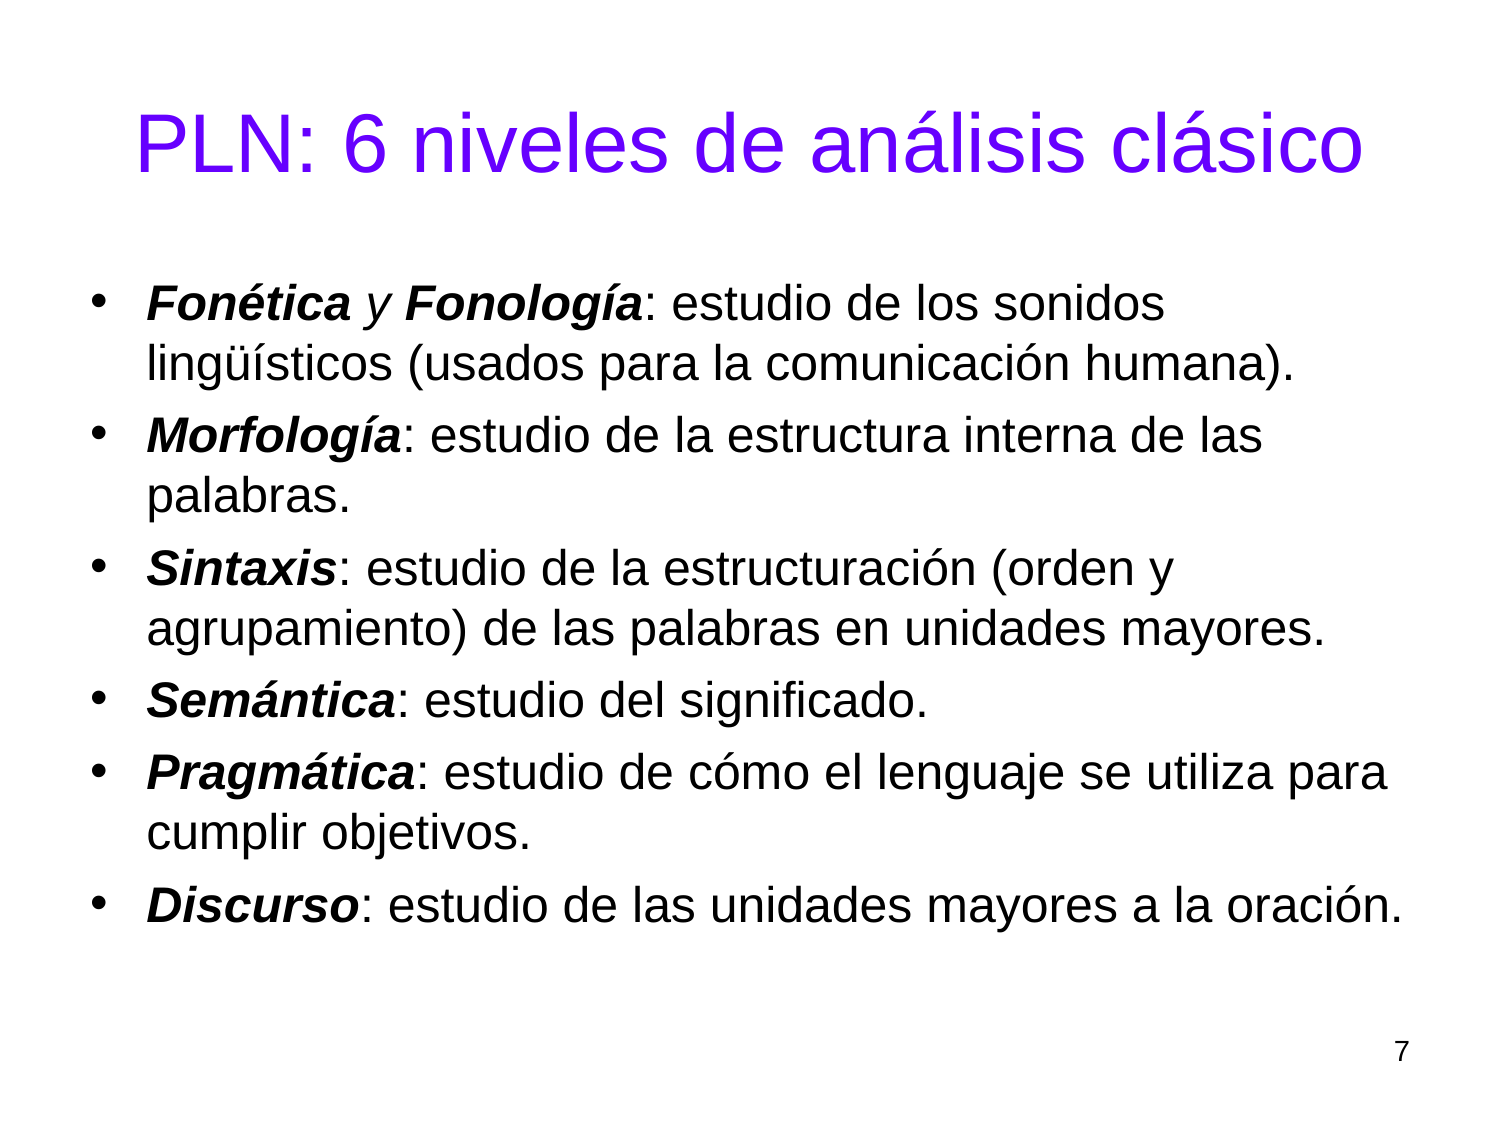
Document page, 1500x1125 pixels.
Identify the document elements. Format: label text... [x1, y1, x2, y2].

title PLN: 6 niveles de análisis clásico [75, 45, 1426, 233]
list Fonética y Fonología: estudio de los sonidos lingüísticos (usados para la comunicación humana). Morfología: estudio de la estructura interna de las palabras. Sintaxis: estudio de la estructuración (orden y agrupamiento) de las palabras en unidades mayores. Semántica: estudio del significado. Pragmática: estudio de cómo el lenguaje se utiliza para cumplir objetivos. Discurso: estudio de las unidades mayores a la oración. [75, 262, 1426, 1005]
text_box <número> [1074, 1024, 1426, 1103]
